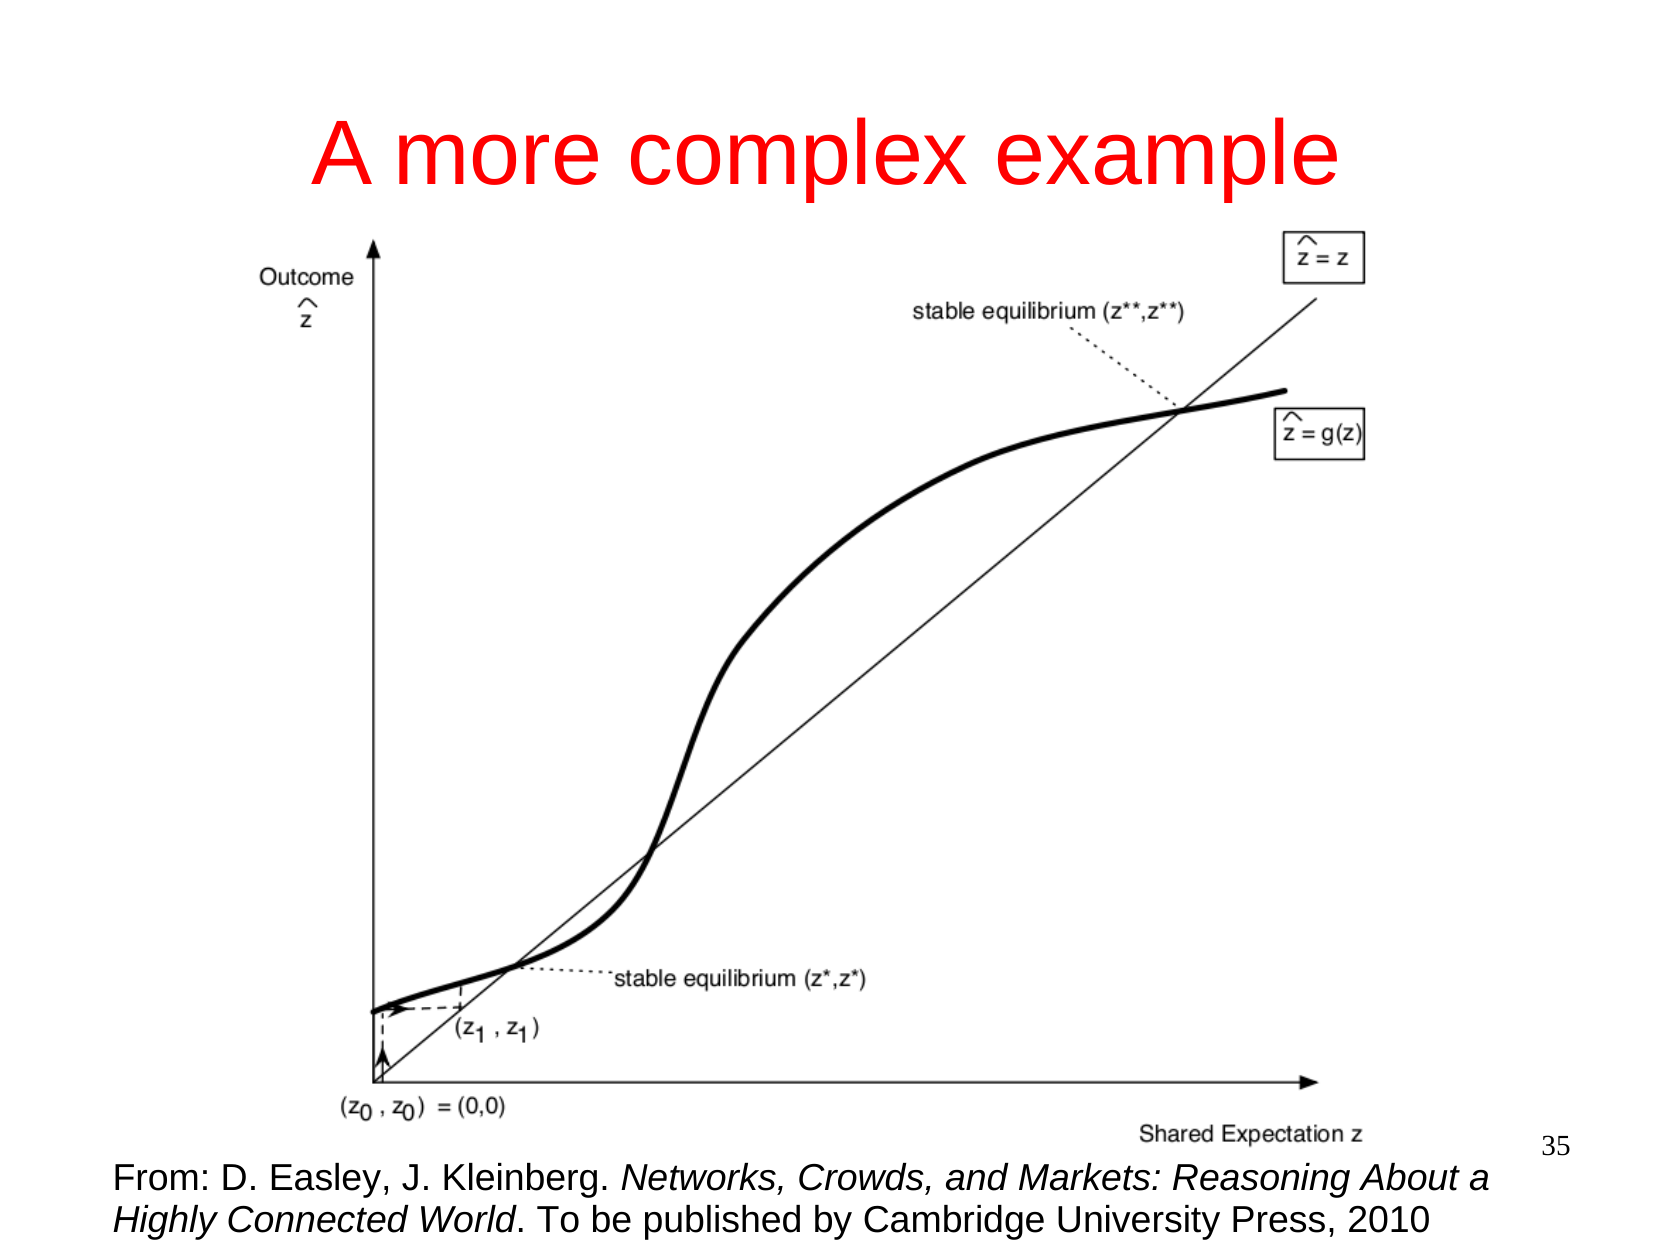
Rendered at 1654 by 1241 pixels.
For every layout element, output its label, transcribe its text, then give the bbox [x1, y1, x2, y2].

picture [248, 210, 1388, 1156]
text_box From: D. Easley, J. Kleinberg. Networks, Crowds, and Markets: Reasoning About a Highly Connected World. To be published by Cambridge University Press, 2010 [112, 1156, 1538, 1241]
title A more complex example [82, 49, 1571, 257]
